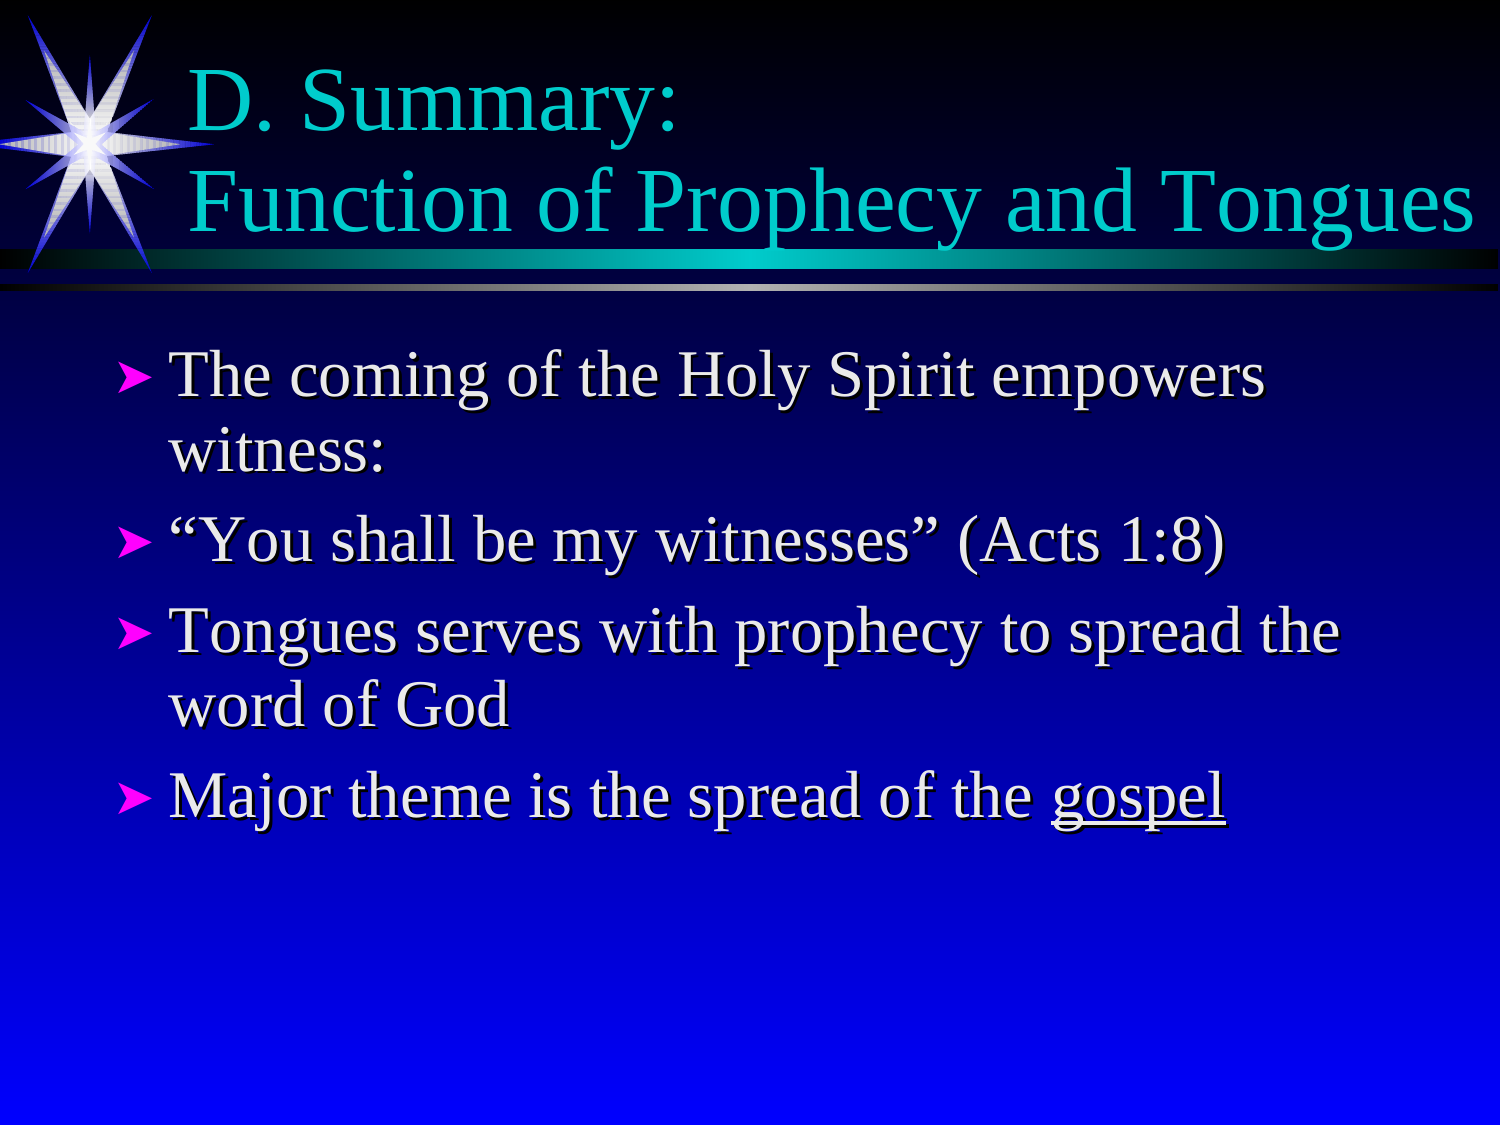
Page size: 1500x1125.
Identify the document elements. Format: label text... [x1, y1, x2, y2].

list The coming of the Holy Spirit empowers witness: “You shall be my witnesses” (Acts 1:8) Tongues serves with prophecy to spread the word of God Major theme is the spread of the gospel [112, 337, 1388, 1013]
title D. Summary: Function of Prophecy and Tongues [187, 47, 1500, 253]
